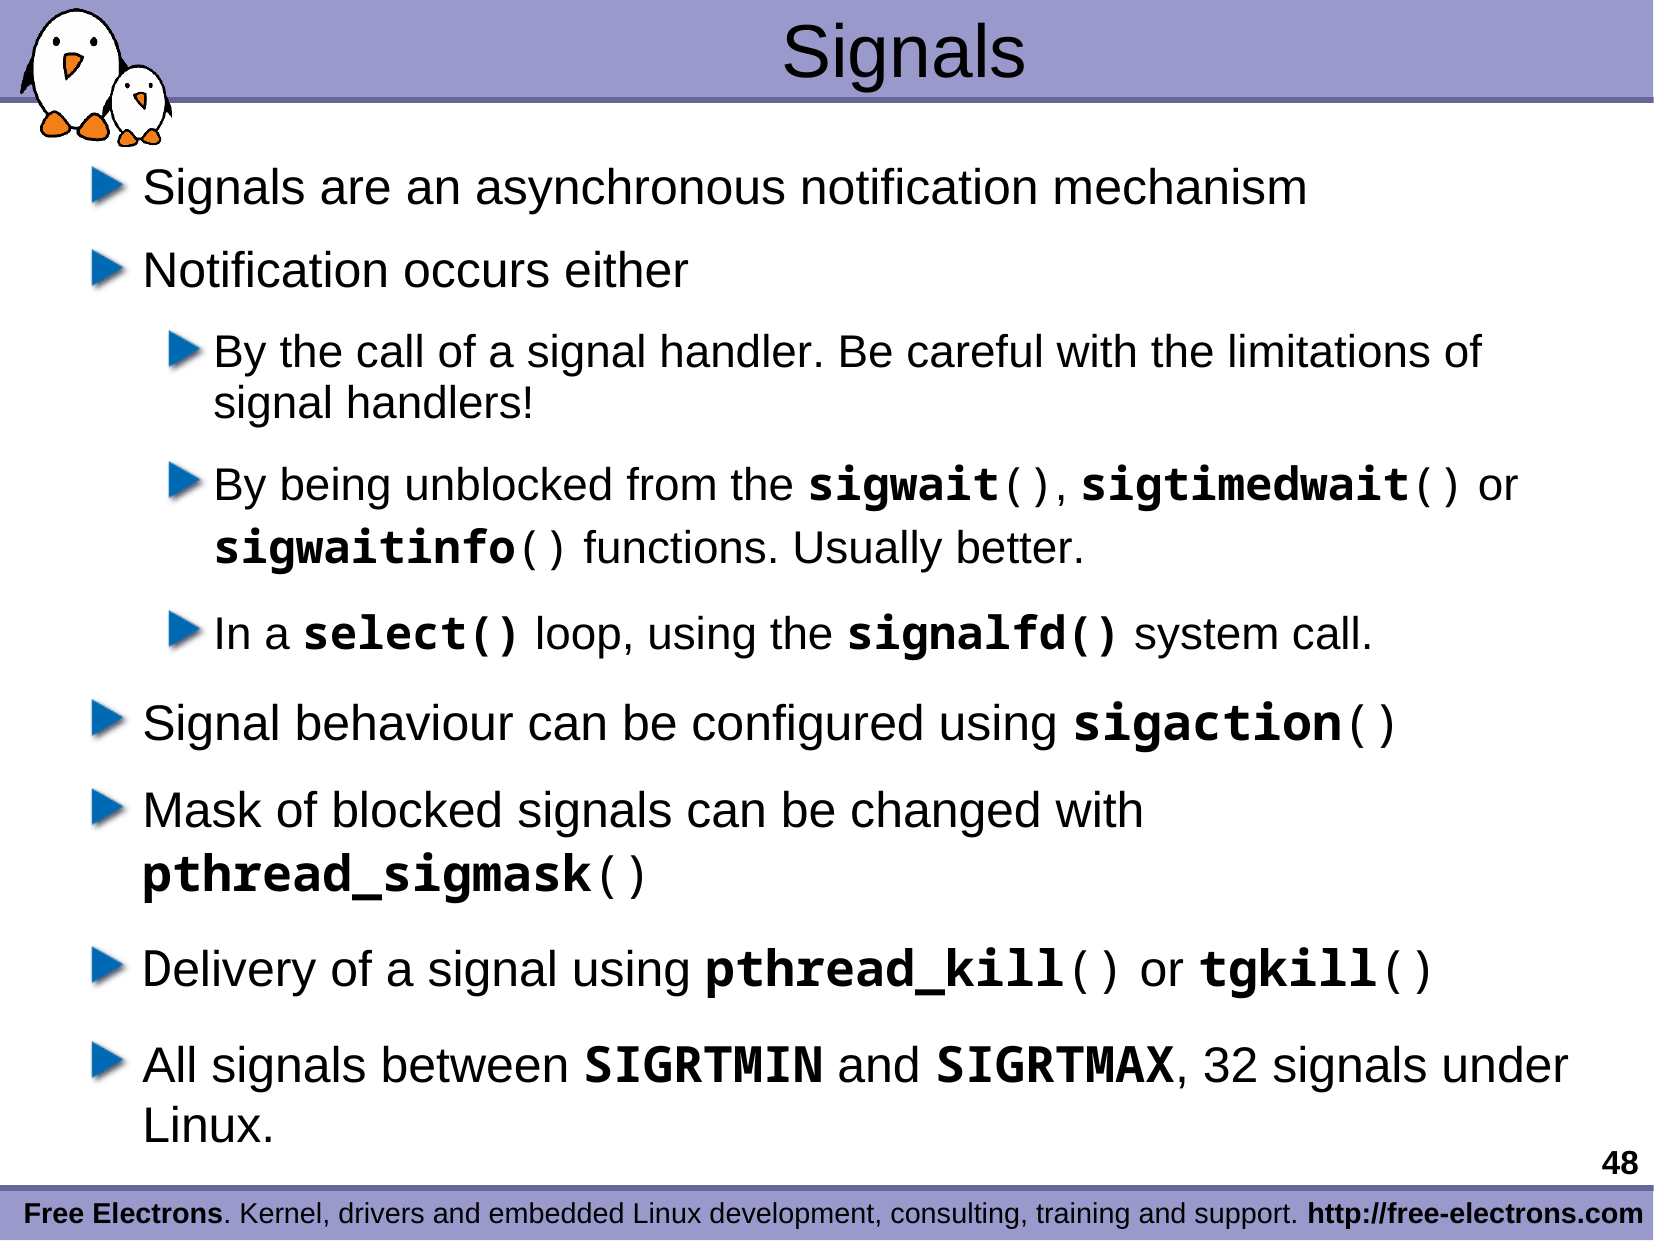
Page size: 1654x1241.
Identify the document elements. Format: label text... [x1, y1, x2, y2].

list Signals are an asynchronous notification mechanism Notification occurs either By the call of a signal handler. Be careful with the limitations of signal handlers! By being unblocked from the sigwait(), sigtimedwait() or sigwaitinfo() functions. Usually better. In a select() loop, using the signalfd() system call. Signal behaviour can be configured using sigaction() Mask of blocked signals can be changed with pthread_sigmask() Delivery of a signal using pthread_kill() or tgkill() All signals between SIGRTMIN and SIGRTMAX, 32 signals under Linux. [71, 159, 1595, 1152]
picture [20, 8, 172, 147]
title Signals [178, 4, 1631, 98]
